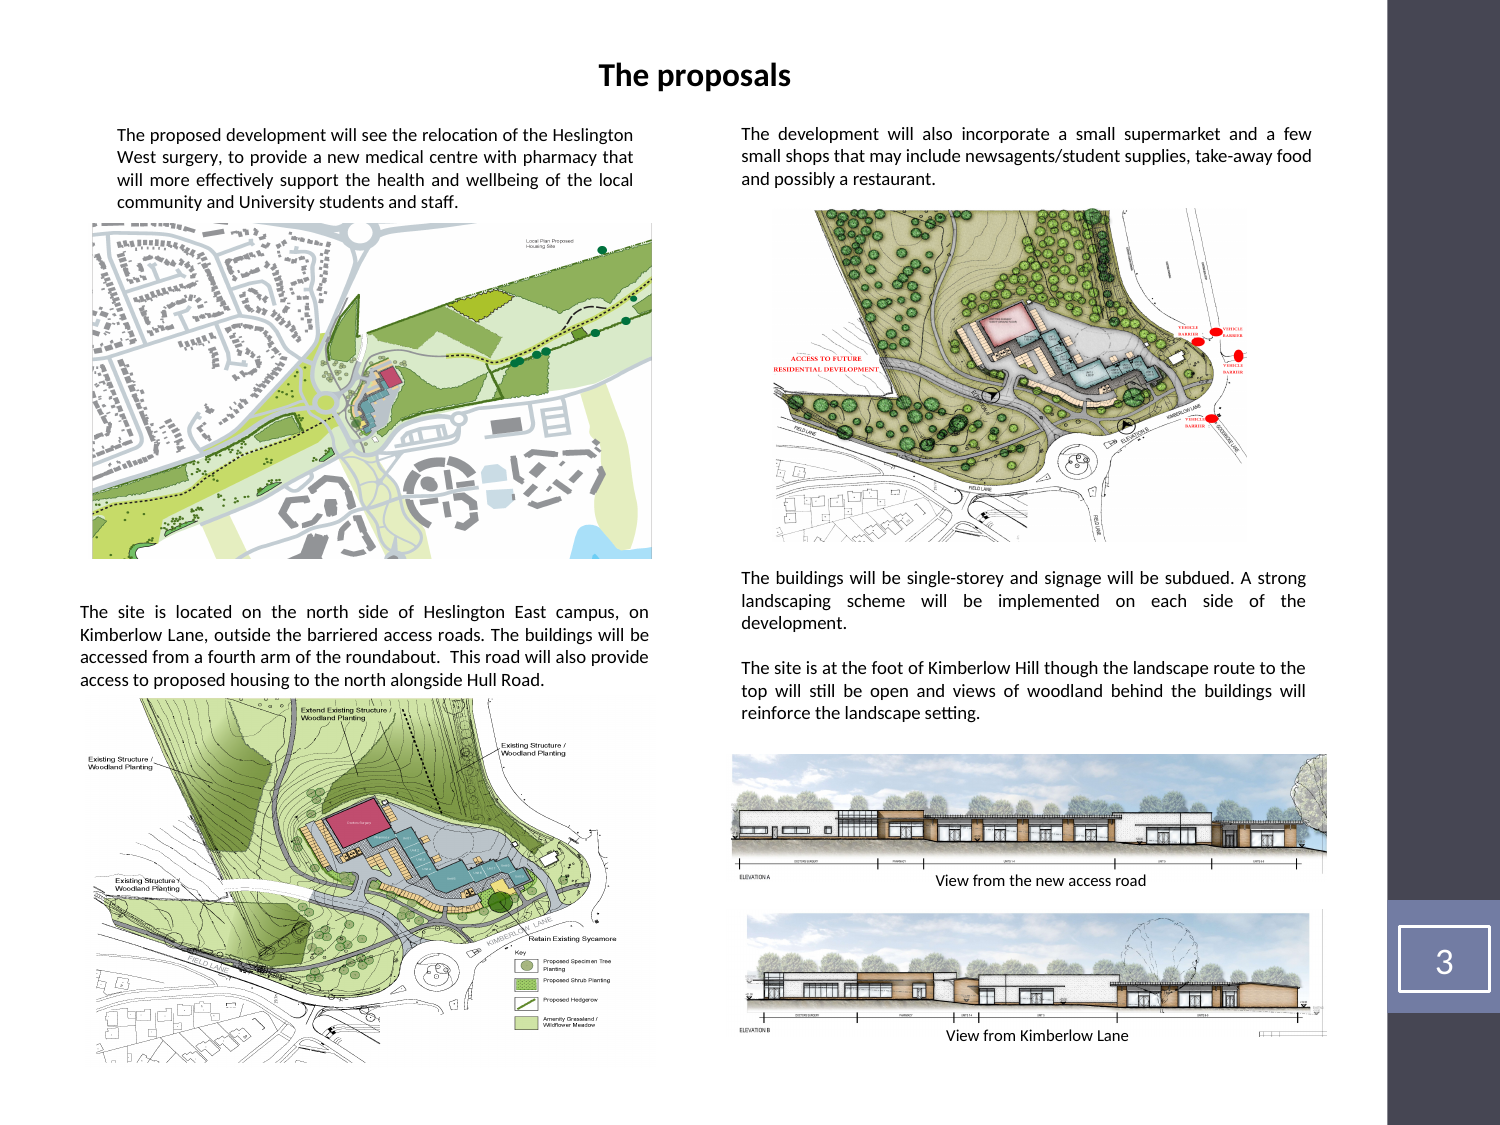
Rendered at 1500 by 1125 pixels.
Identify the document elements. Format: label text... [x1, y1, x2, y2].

picture [772, 208, 1247, 542]
text_box The development will also incorporate a small supermarket and a few small shops that may include newsagents/student supplies, take-away food and possibly a restaurant. [726, 113, 1327, 197]
list The proposed development will see the relocation of the Heslington West surgery, to provide a new medical centre with pharmacy that will more effectively support the health and wellbeing of the local community and University students and staff. [64, 115, 665, 220]
title The proposals [88, 45, 1302, 102]
text_box View from the new access road [731, 861, 1332, 902]
text_box The site is located on the north side of Heslington East campus, on Kimberlow Lane, outside the barriered access roads. The buildings will be accessed from a fourth arm of the roundabout. This road will also provide access to proposed housing to the north alongside Hull Road. [64, 592, 665, 699]
picture [88, 223, 653, 559]
picture [85, 695, 656, 1068]
picture [726, 754, 1327, 882]
text_box View from Kimberlow Lane [728, 1017, 1329, 1057]
picture [726, 909, 1327, 1037]
text_box The buildings will be single-storey and signage will be subdued. A strong landscaping scheme will be implemented on each side of the development. The site is at the foot of Kimberlow Hill though the landscape route to the top will still be open and views of woodland behind the buildings will reinforce the landscape setting. [726, 558, 1327, 733]
text_box [1399, 926, 1490, 992]
